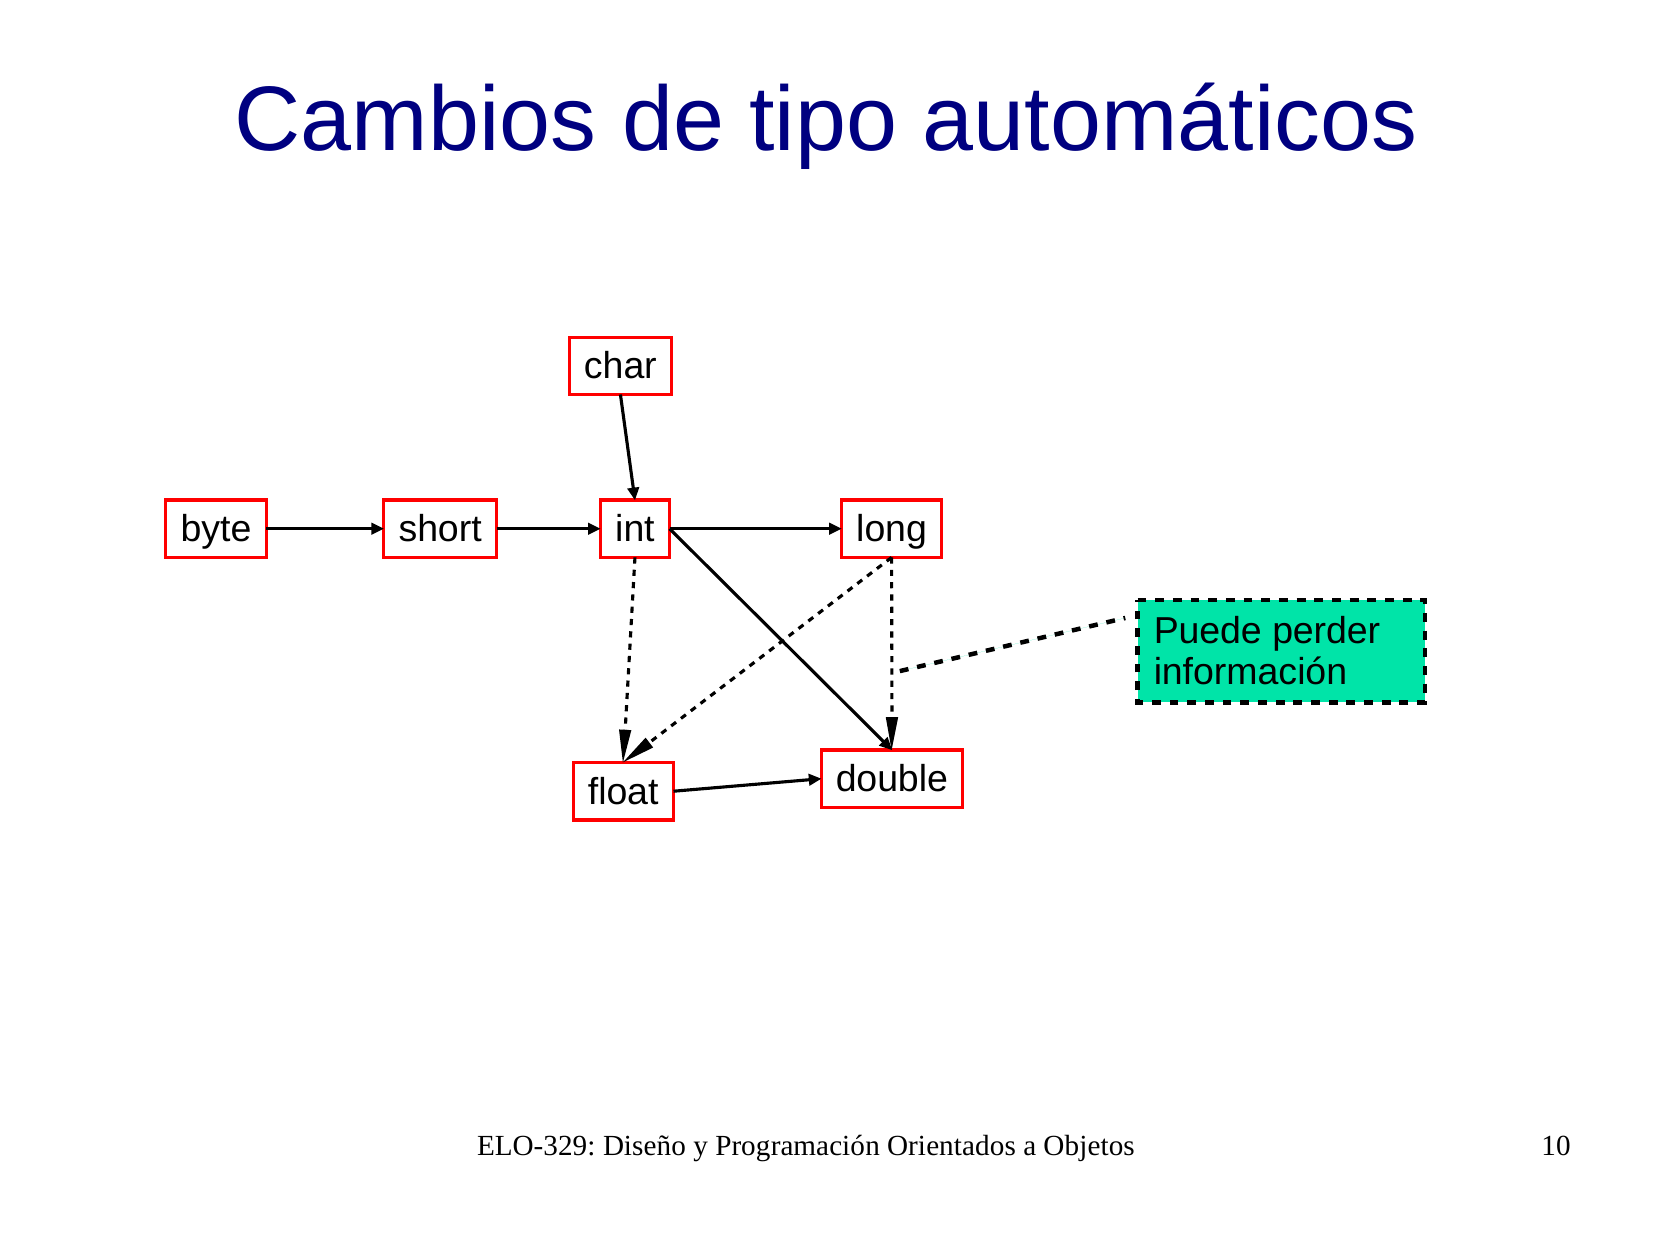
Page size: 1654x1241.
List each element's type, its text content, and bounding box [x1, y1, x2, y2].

text_box Puede perder información [1138, 600, 1425, 702]
text_box short [383, 500, 497, 558]
text_box byte [165, 500, 267, 558]
text_box int [600, 500, 670, 558]
title Cambios de tipo automáticos [82, 49, 1571, 188]
text_box double [821, 750, 963, 808]
text_box char [569, 337, 672, 395]
text_box long [841, 500, 942, 558]
text_box float [573, 762, 674, 820]
